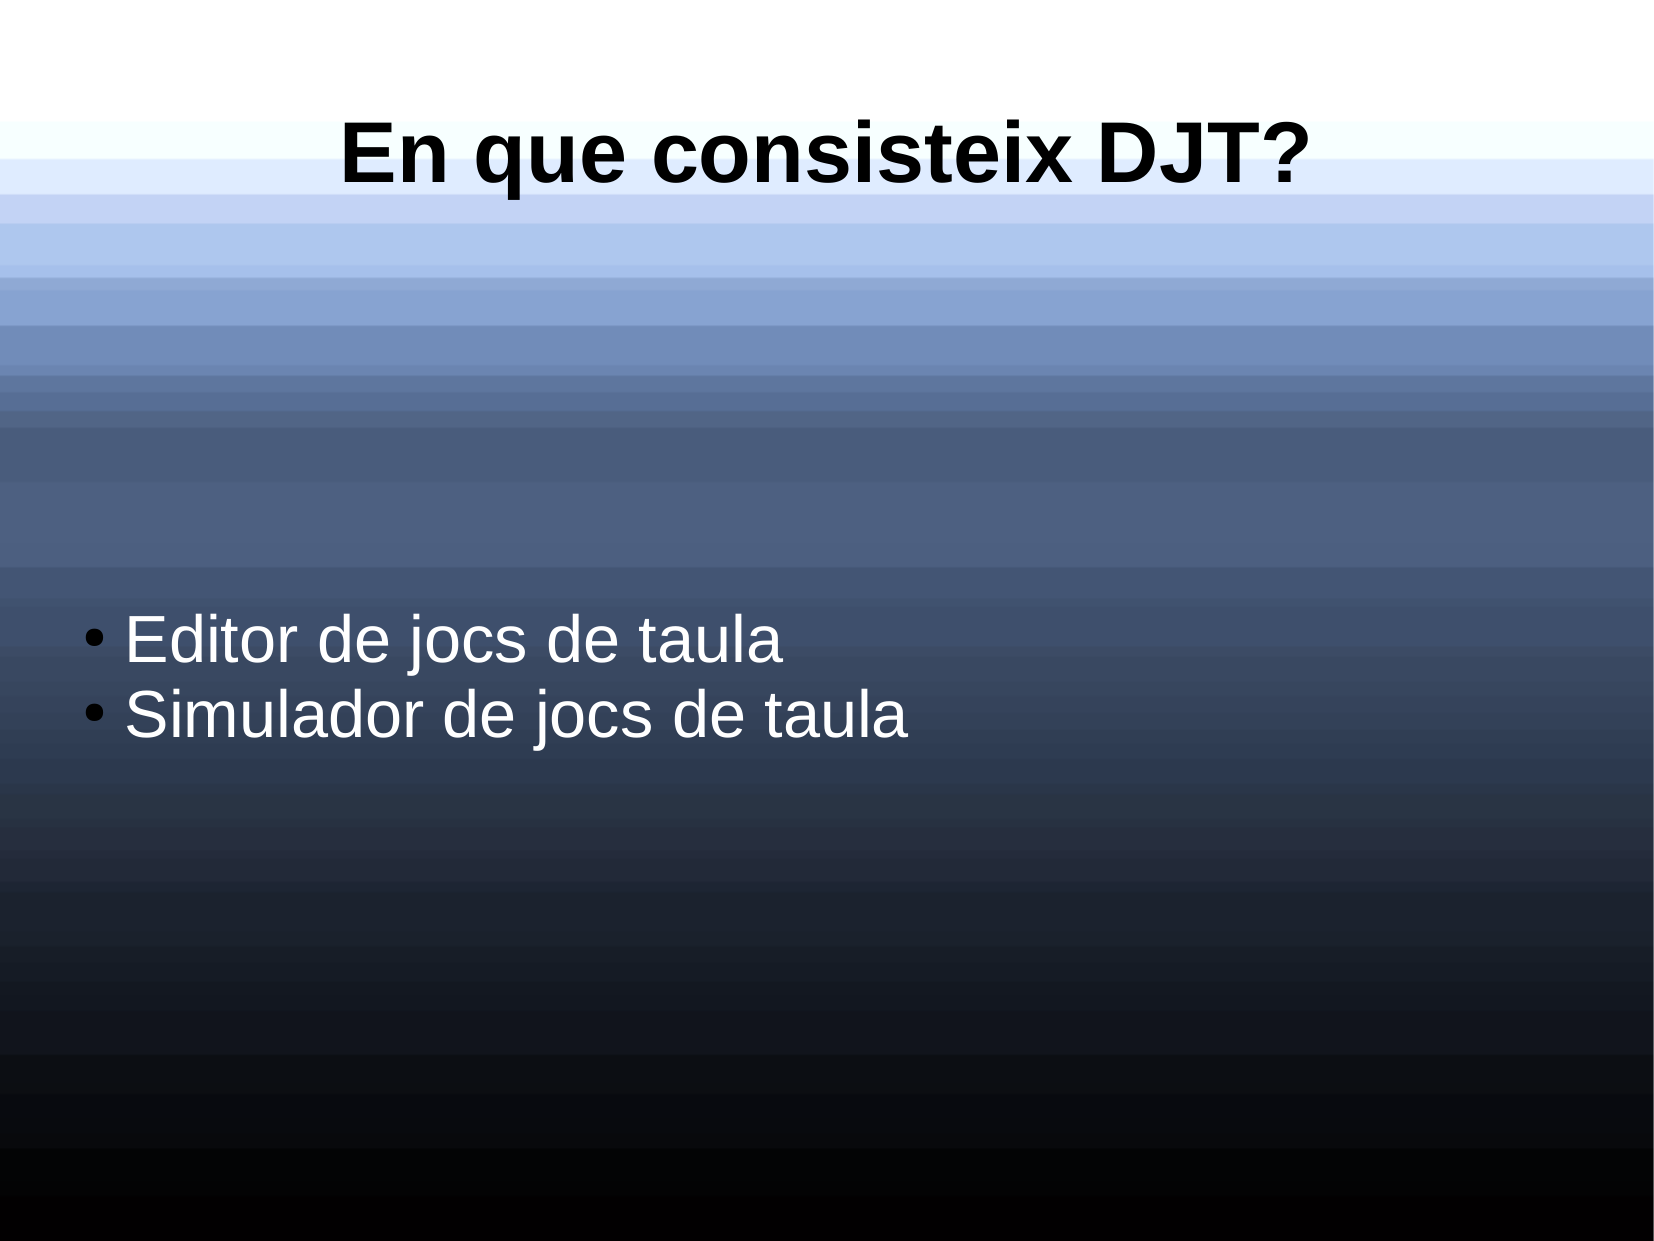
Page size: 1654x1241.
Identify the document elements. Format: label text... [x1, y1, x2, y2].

picture [0, 0, 1654, 1241]
title En que consisteix DJT? [82, 49, 1571, 257]
subtitle Editor de jocs de taula Simulador de jocs de taula [82, 354, 1571, 1074]
